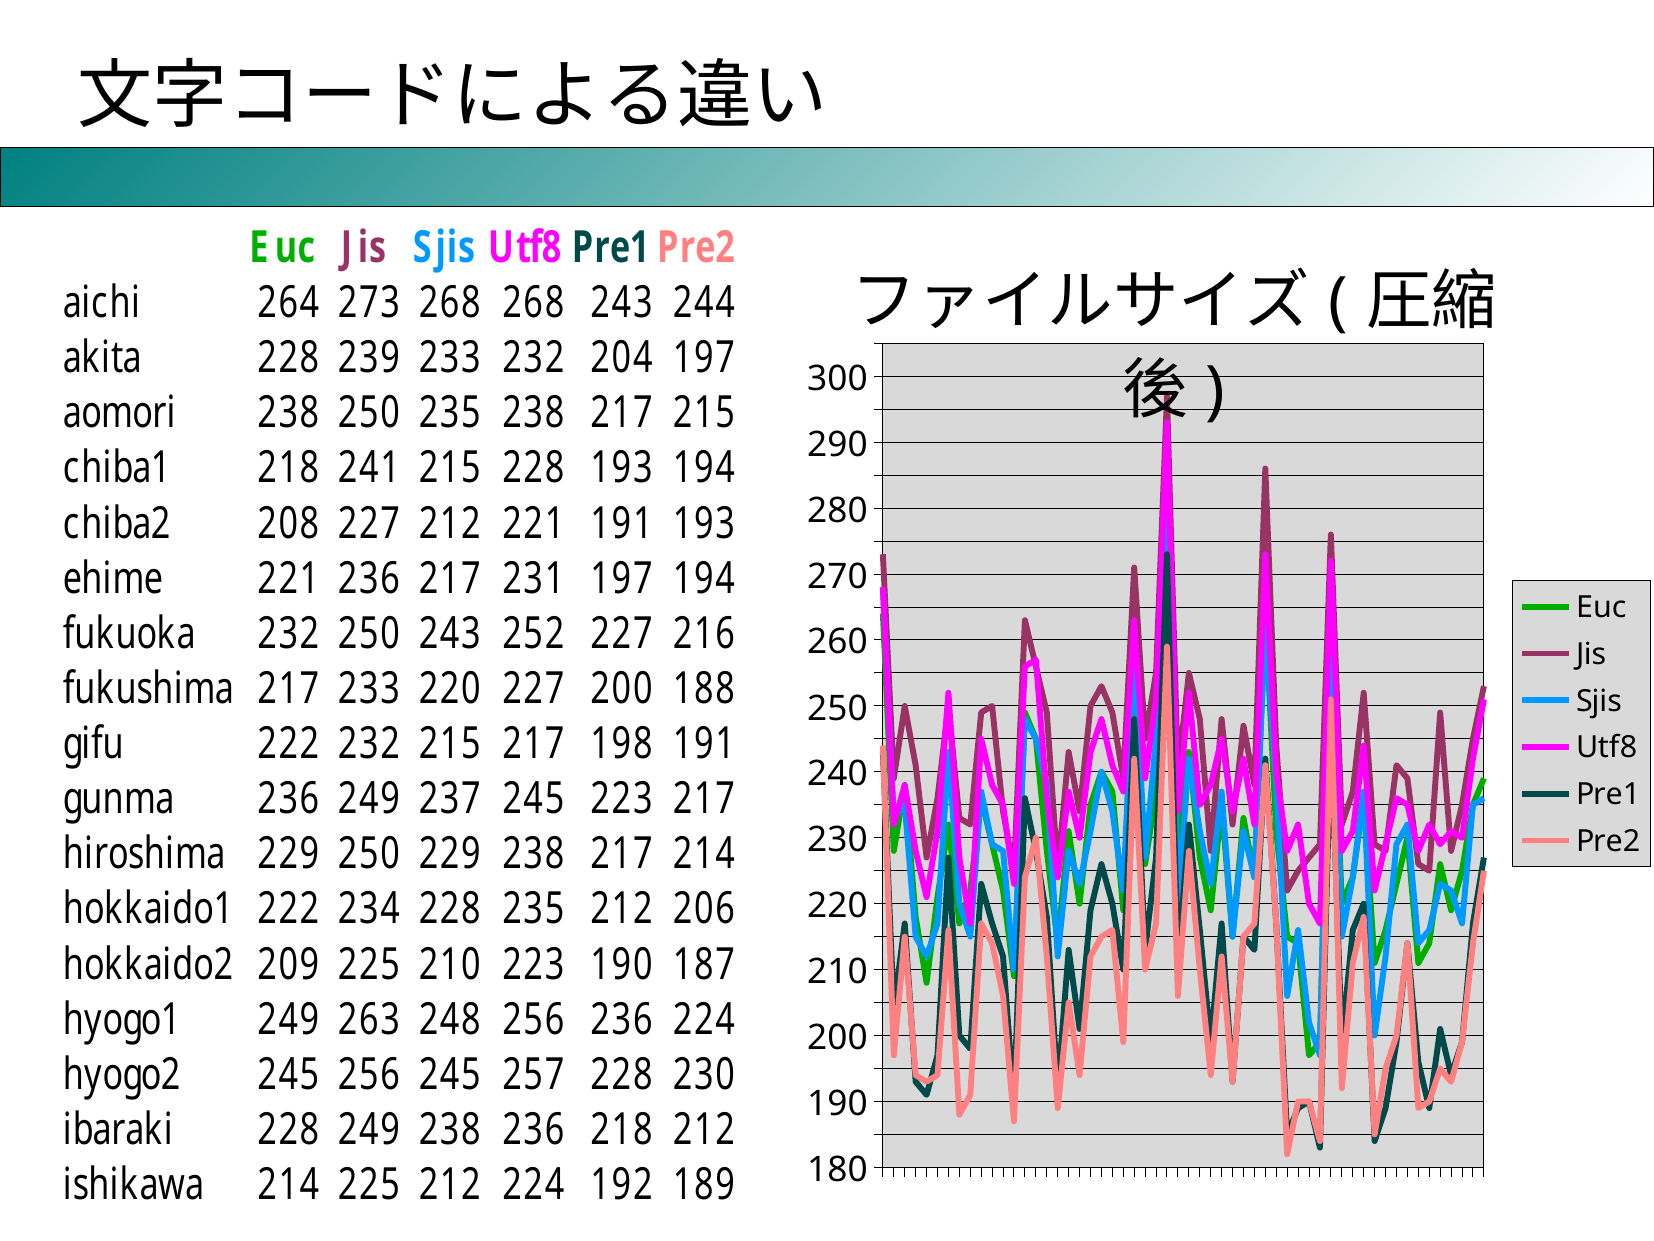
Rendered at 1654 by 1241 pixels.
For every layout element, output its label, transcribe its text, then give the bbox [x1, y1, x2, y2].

title 文字コードによる違い [77, 29, 1566, 149]
chart [60, 218, 741, 1235]
chart [789, 213, 1653, 1213]
